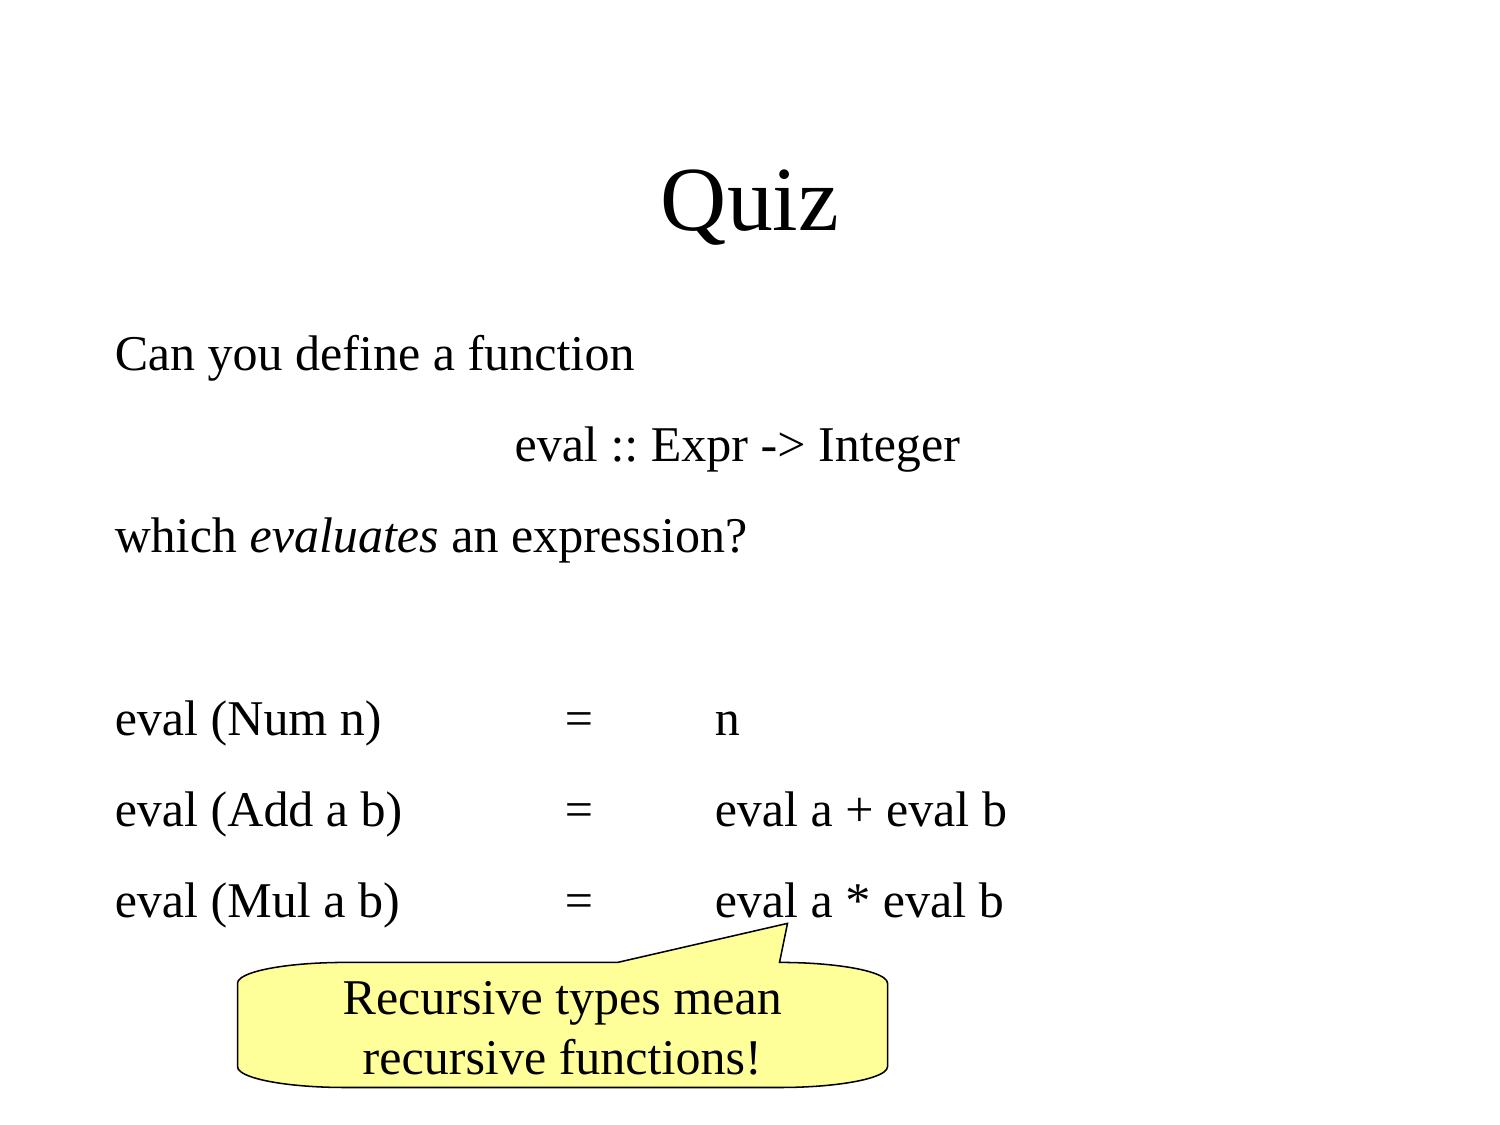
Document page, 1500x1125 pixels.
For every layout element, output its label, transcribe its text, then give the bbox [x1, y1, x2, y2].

title Quiz [112, 99, 1388, 288]
text_box Can you define a function eval :: Expr -> Integer which evaluates an expression? eval (Num n) = n eval (Add a b) = eval a + eval b eval (Mul a b) = eval a * eval b [99, 312, 1376, 936]
text_box Recursive types mean recursive functions! [237, 923, 888, 1088]
